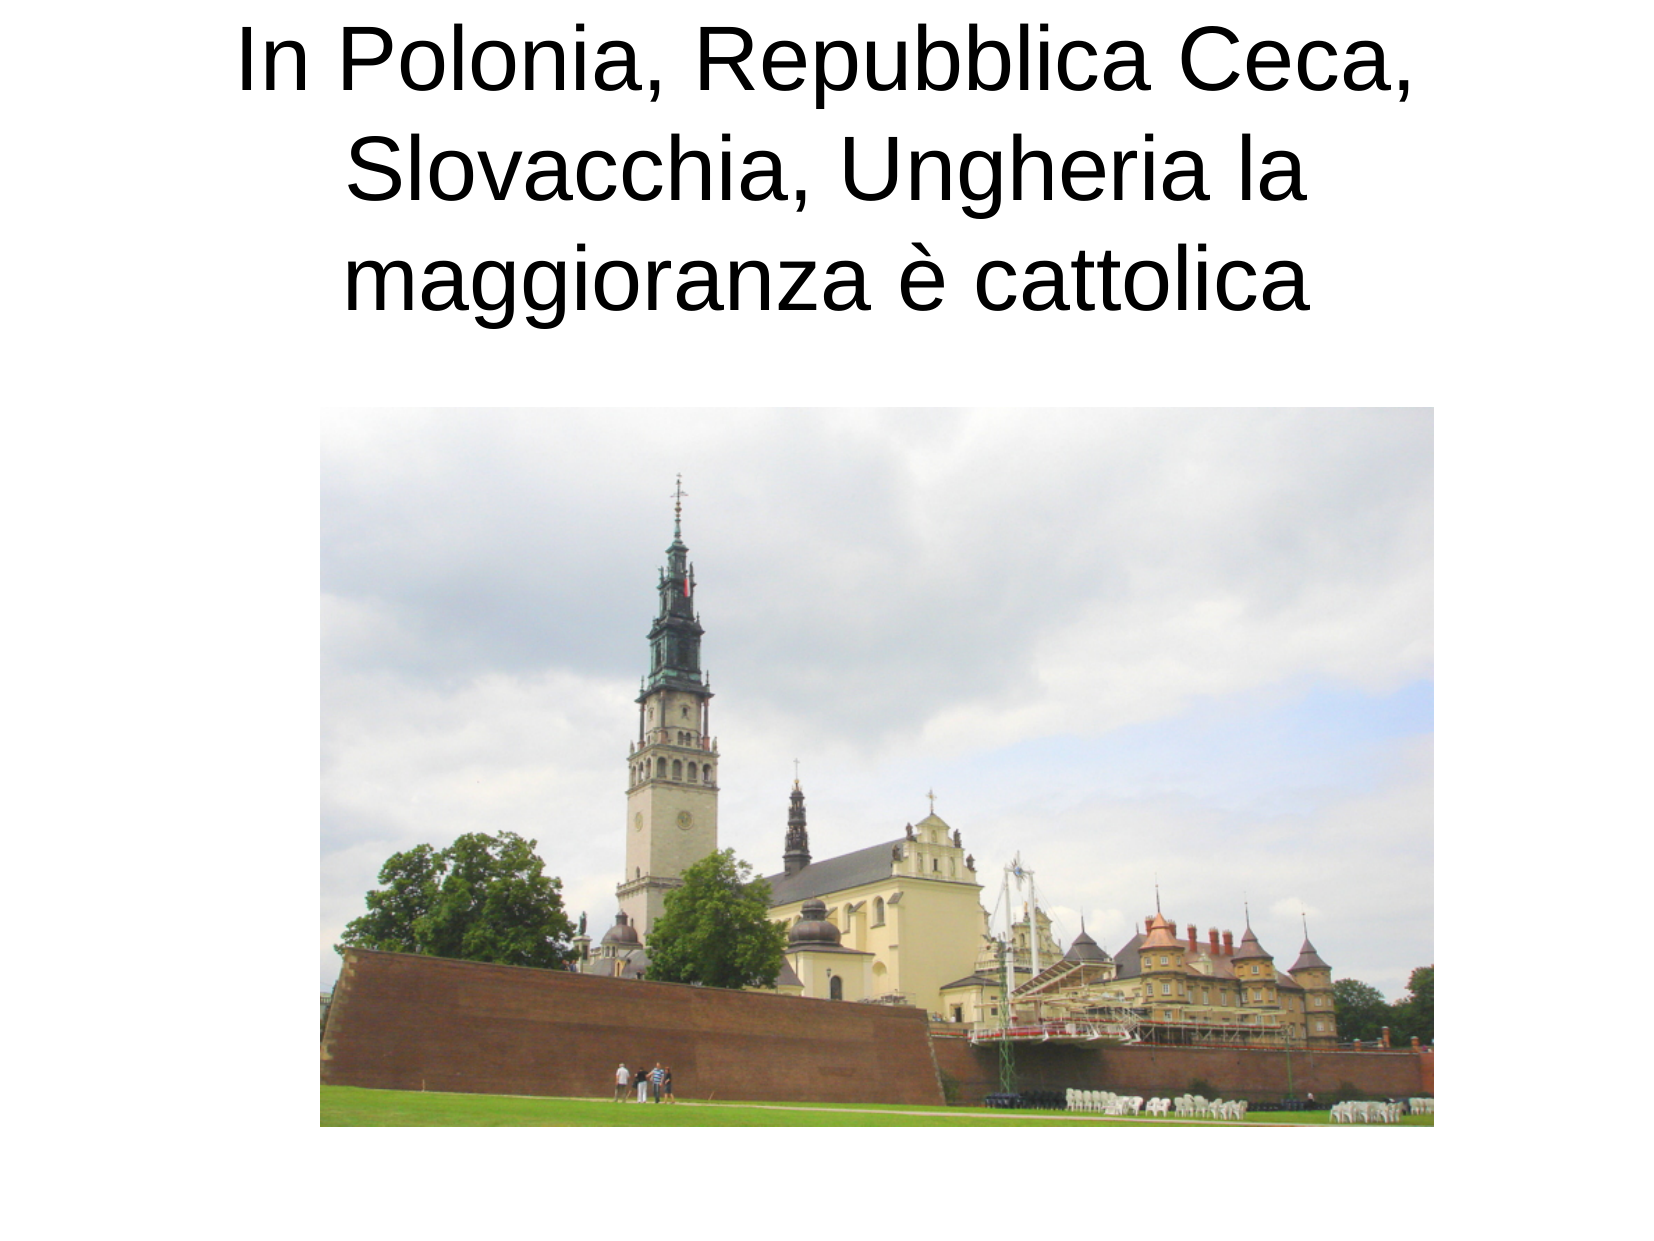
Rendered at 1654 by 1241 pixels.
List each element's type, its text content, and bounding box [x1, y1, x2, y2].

picture [320, 407, 1434, 1128]
title In Polonia, Repubblica Ceca, Slovacchia, Ungheria la maggioranza è cattolica [82, 0, 1571, 307]
